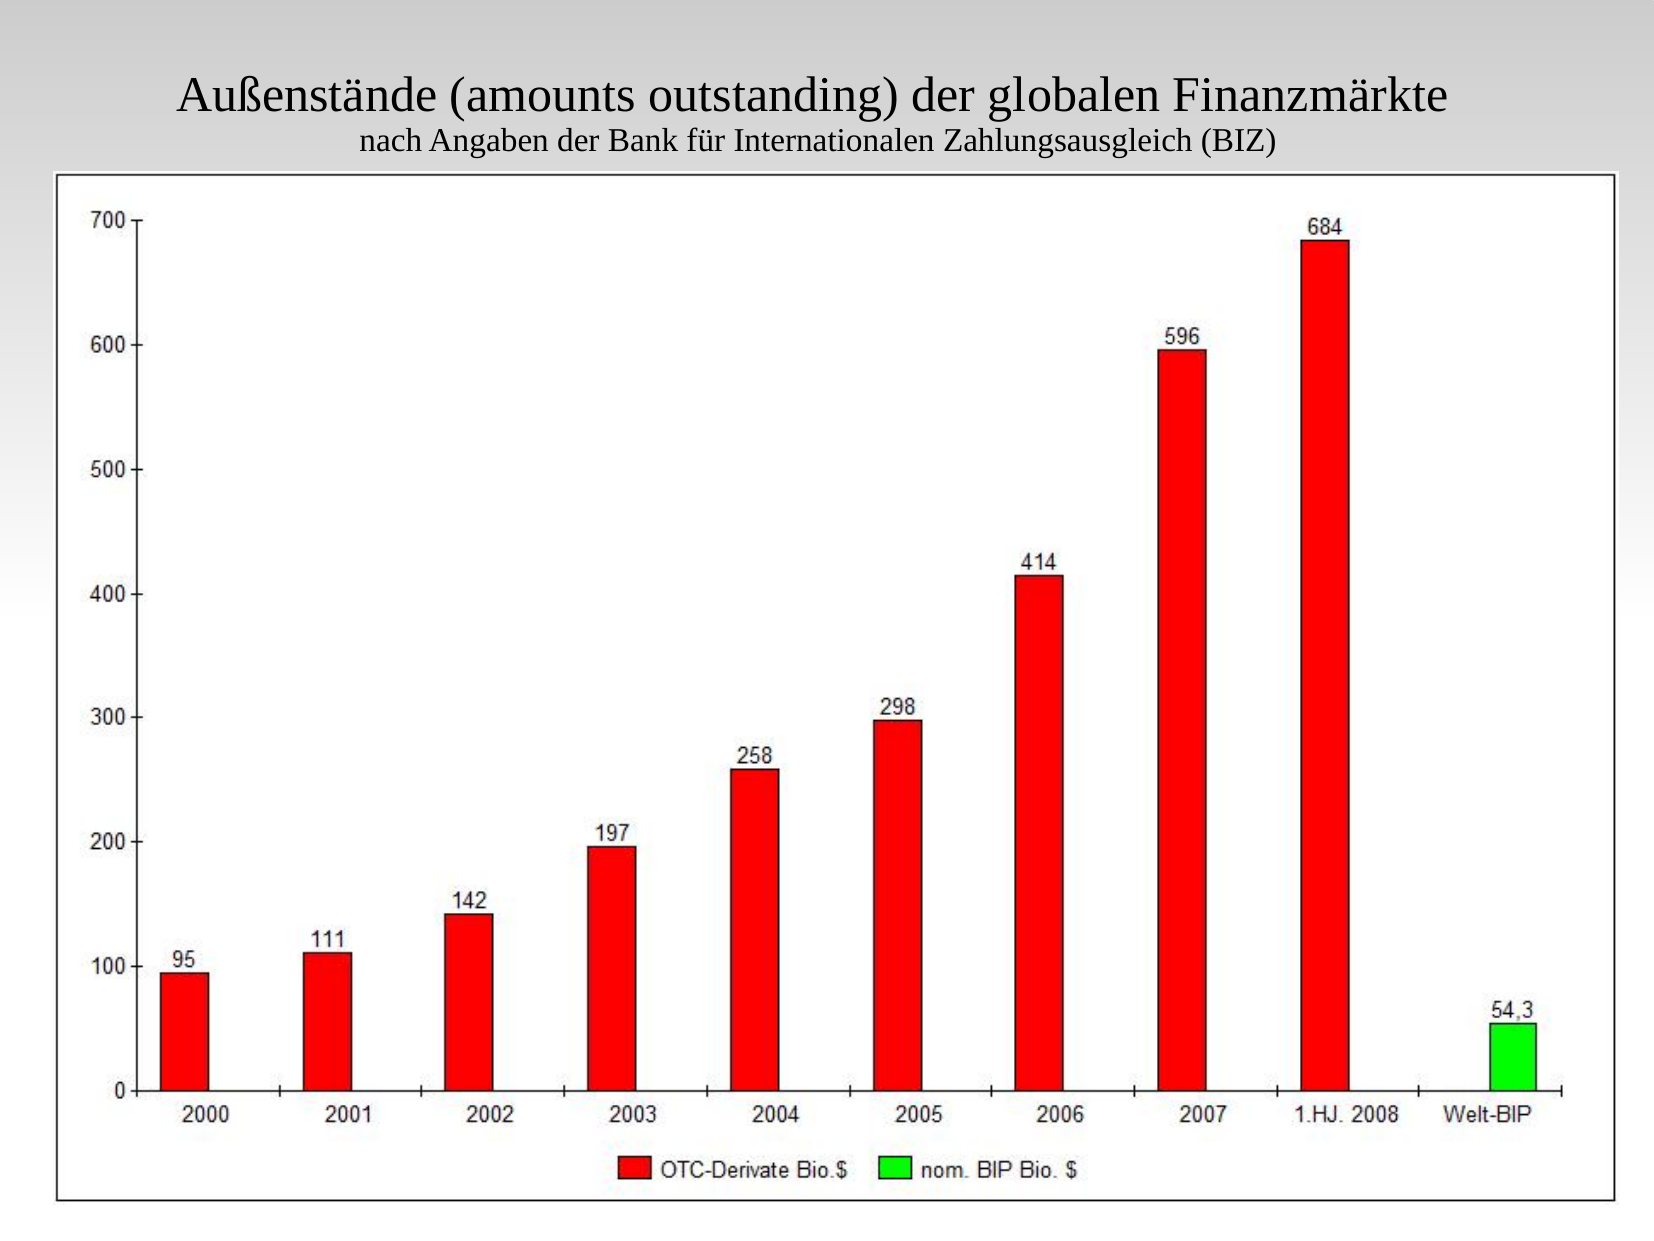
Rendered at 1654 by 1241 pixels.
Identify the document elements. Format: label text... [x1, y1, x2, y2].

text_box Außenstände (amounts outstanding) der globalen Finanzmärkte nach Angaben der Bank für Internationalen Zahlungsausgleich (BIZ) [161, 59, 1477, 167]
picture [53, 171, 1619, 1205]
